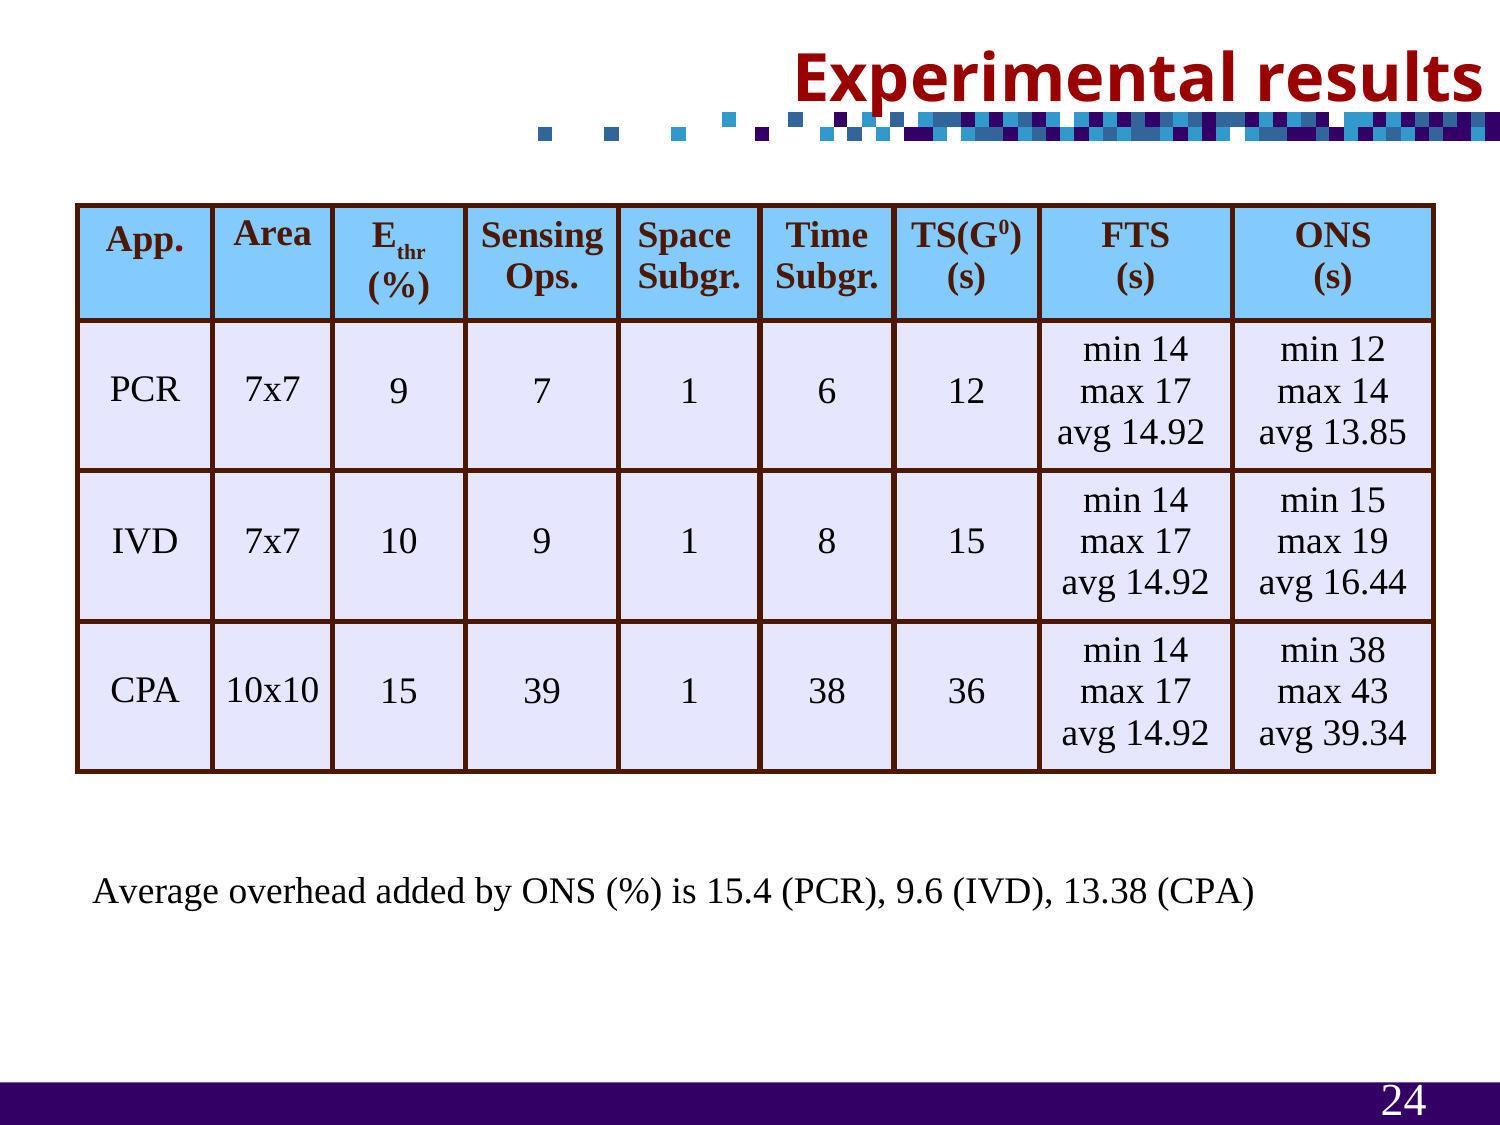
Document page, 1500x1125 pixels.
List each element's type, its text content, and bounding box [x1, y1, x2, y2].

table_cell 36 [897, 624, 1037, 769]
table_cell 15 [897, 473, 1037, 619]
table_header Ethr (%) [335, 208, 463, 318]
table_cell 1 [621, 624, 757, 769]
table_header TS(G0) (s) [897, 208, 1037, 318]
table_cell 7x7 [215, 323, 330, 468]
table_cell min 14 max 17 avg 14.92 [1042, 323, 1230, 468]
table_cell min 14 max 17 avg 14.92 [1042, 473, 1230, 619]
table_header Space Subgr. [621, 208, 757, 318]
table_cell 1 [621, 323, 757, 468]
table_cell 39 [468, 624, 616, 769]
table_cell 9 [468, 473, 616, 619]
table_header FTS (s) [1042, 208, 1230, 318]
table_cell 6 [763, 323, 891, 468]
table_cell 15 [335, 624, 463, 769]
table_cell 1 [621, 473, 757, 619]
table_cell 12 [897, 323, 1037, 468]
table_cell min 14 max 17 avg 14.92 [1042, 624, 1230, 769]
table_cell PCR [80, 323, 210, 468]
table_cell 38 [763, 624, 891, 769]
table_header App. [80, 208, 210, 318]
table_cell 8 [763, 473, 891, 619]
table_cell min 15 max 19 avg 16.44 [1235, 473, 1431, 619]
table_header ONS (s) [1235, 208, 1431, 318]
table_cell min 38 max 43 avg 39.34 [1235, 624, 1431, 769]
table_cell min 12 max 14 avg 13.85 [1235, 323, 1431, 468]
table_header Time Subgr. [763, 208, 891, 318]
text_box Average overhead added by ONS (%) is 15.4 (PCR), 9.6 (IVD), 13.38 (CPA) [61, 858, 1374, 969]
table_header Sensing Ops. [468, 208, 616, 318]
table_cell 9 [335, 323, 463, 468]
title Experimental results [0, 24, 1500, 125]
table_cell 10x10 [215, 624, 330, 769]
table_cell 7x7 [215, 473, 330, 619]
table_cell 10 [335, 473, 463, 619]
table_cell IVD [80, 473, 210, 619]
table_header Area [215, 208, 330, 318]
table_cell 7 [468, 323, 616, 468]
table_cell CPA [80, 624, 210, 769]
